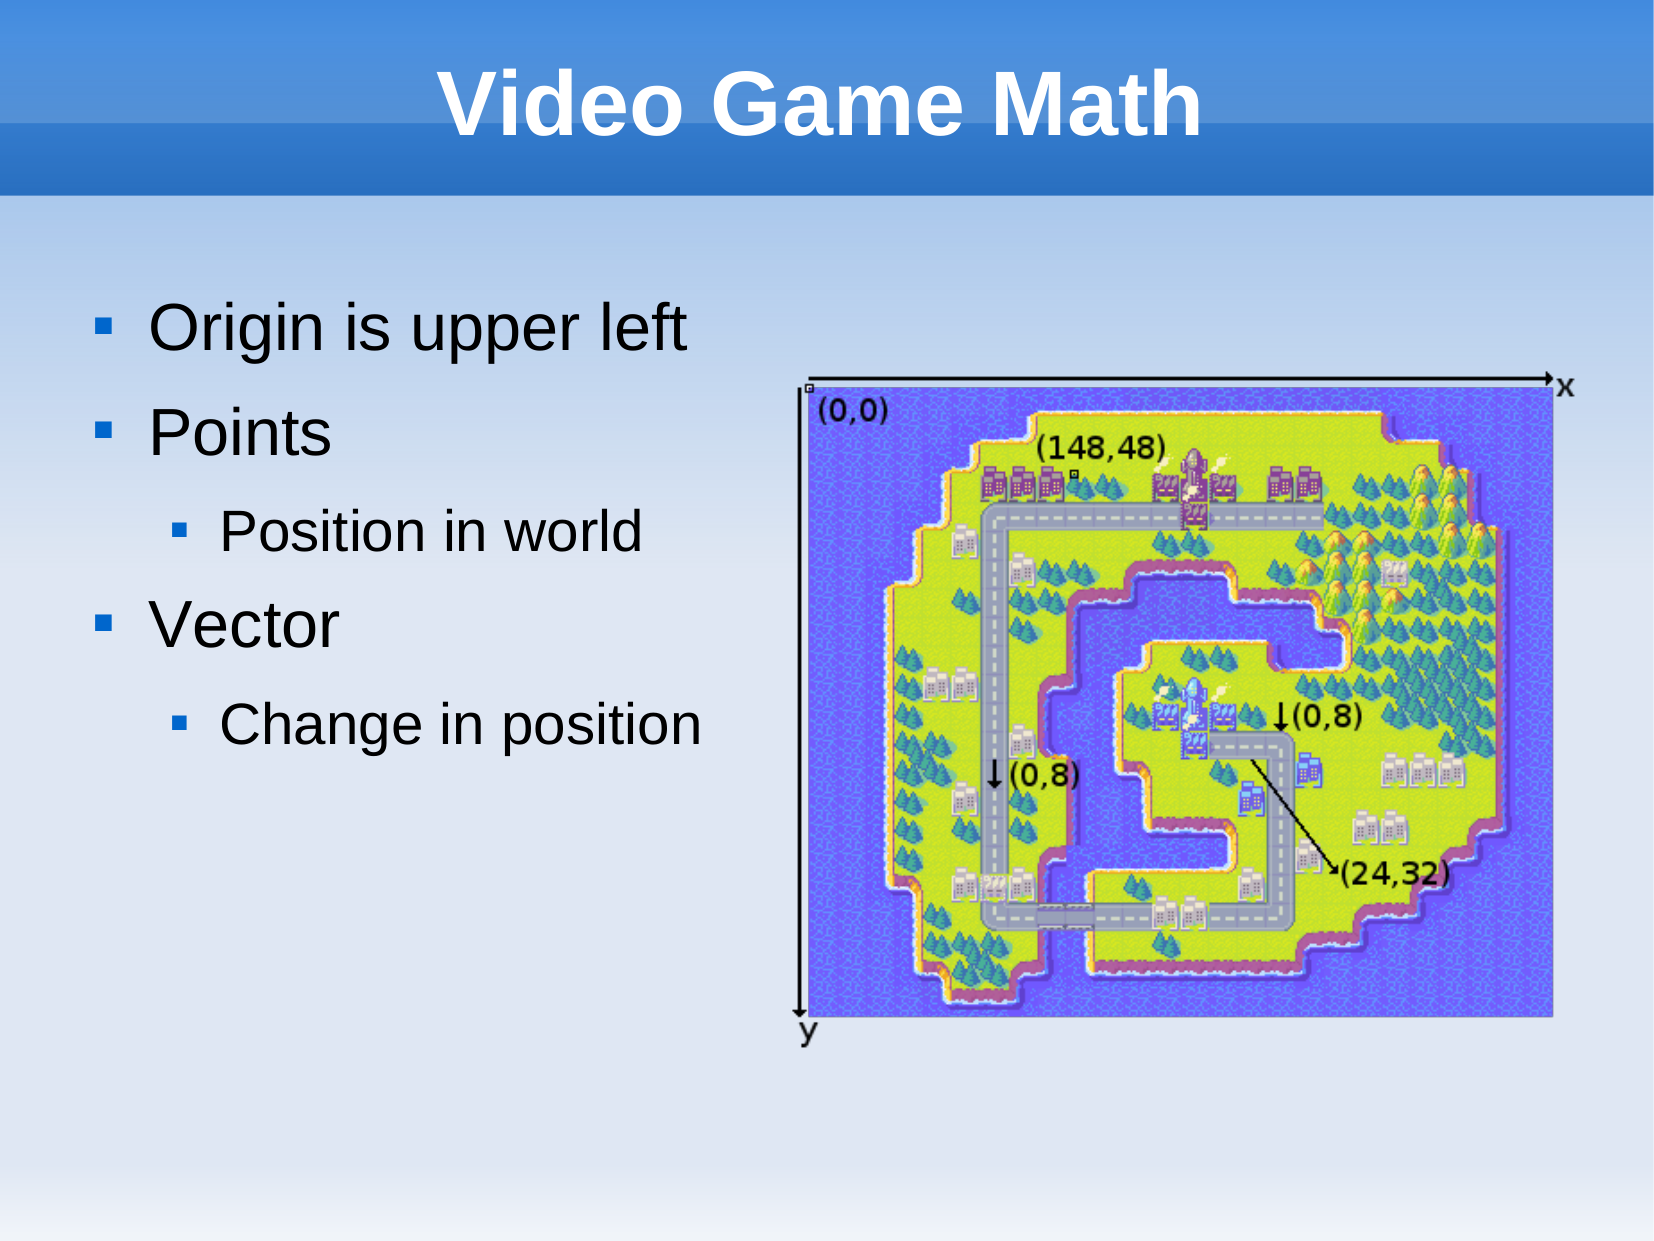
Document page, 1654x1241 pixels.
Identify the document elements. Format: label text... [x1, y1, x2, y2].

picture [0, 0, 1654, 1241]
list Origin is upper left Points Position in world Vector Change in position [77, 290, 713, 1109]
title Video Game Math [76, 0, 1565, 208]
